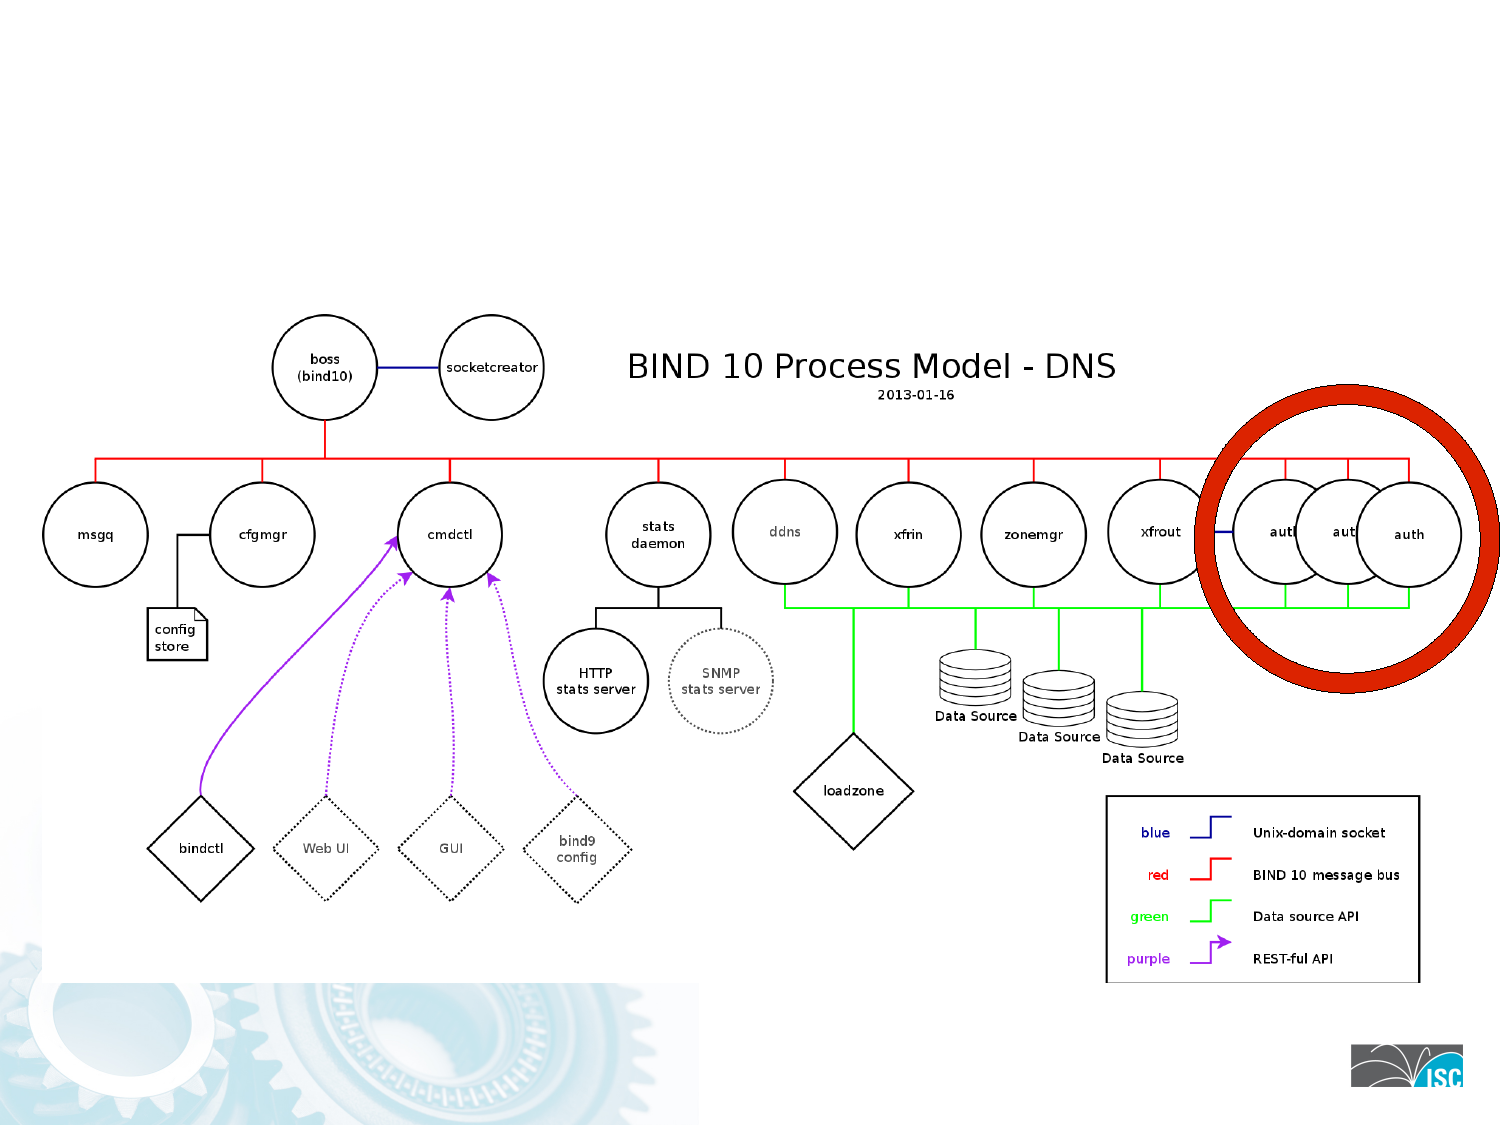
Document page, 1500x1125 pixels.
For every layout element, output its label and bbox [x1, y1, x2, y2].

picture [0, 0, 1500, 1125]
text_box [1194, 384, 1500, 694]
picture [1215, 405, 1480, 673]
